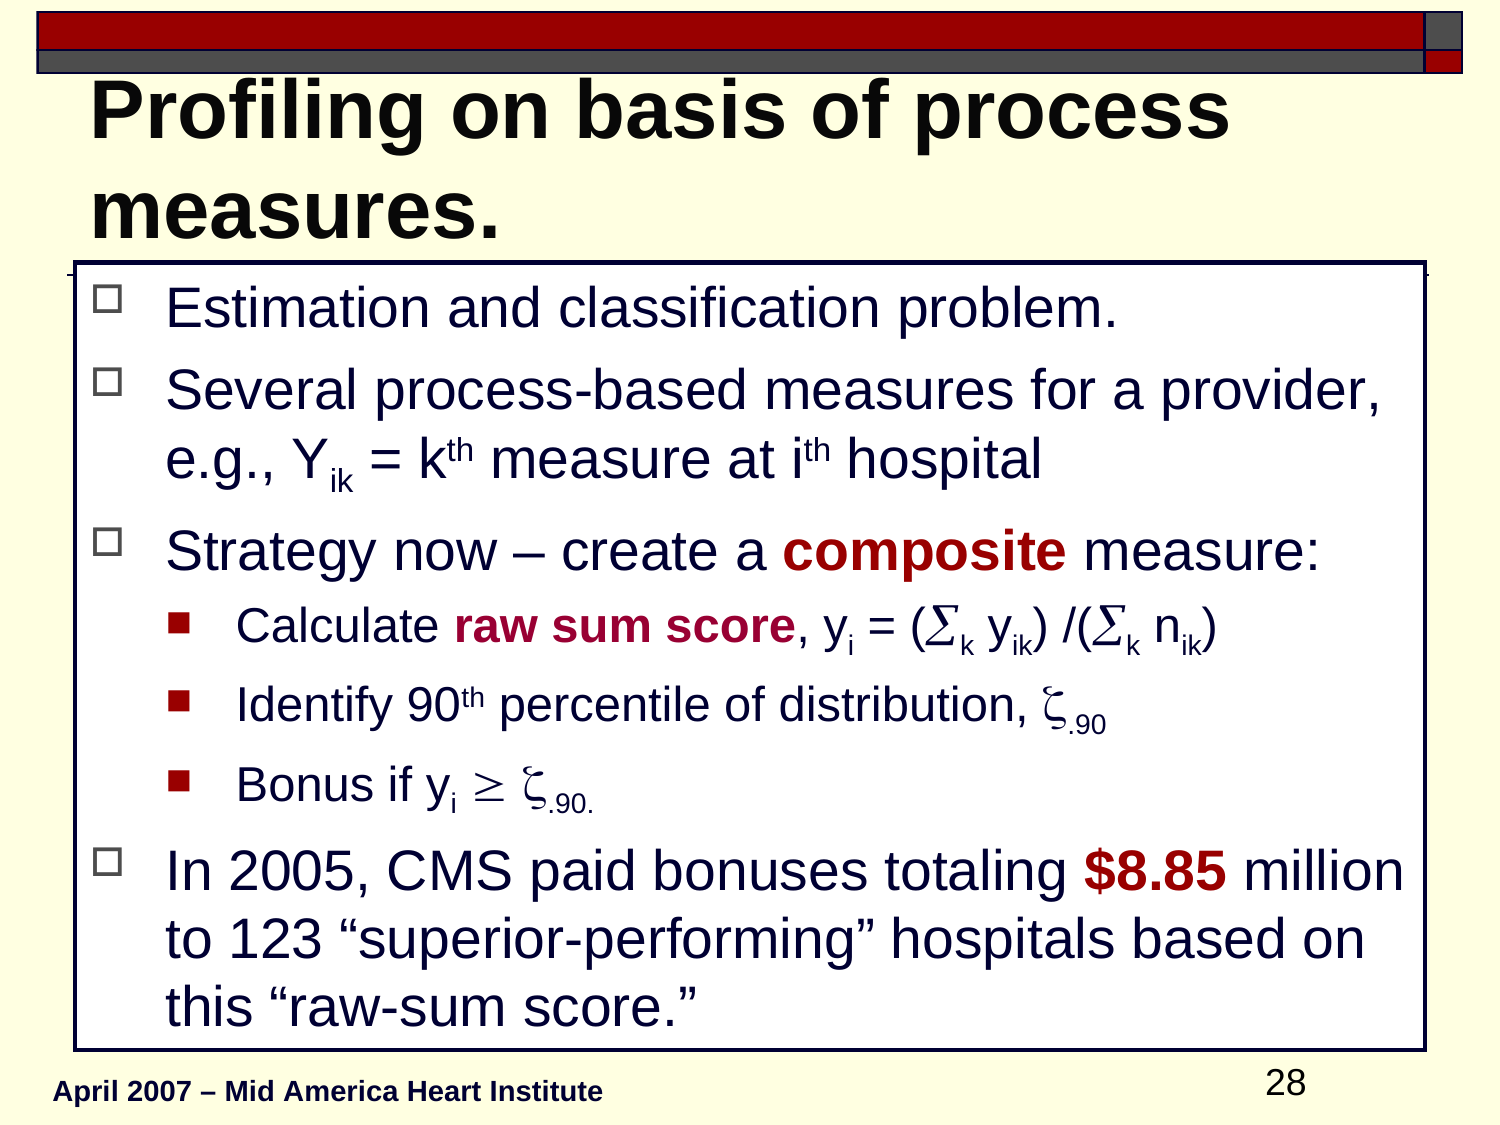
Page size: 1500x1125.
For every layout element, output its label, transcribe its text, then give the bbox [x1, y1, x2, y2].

title Profiling on basis of process measures. [75, 47, 1426, 260]
list Estimation and classification problem. Several process-based measures for a provider, e.g., Yik = kth measure at ith hospital Strategy now – create a composite measure: Calculate raw sum score, yi = (k yik) /(k nik) Identify 90th percentile of distribution, .90 Bonus if yi  .90. In 2005, CMS paid bonuses totaling $8.85 million to 123 “superior-performing” hospitals based on this “raw-sum score.” [75, 262, 1426, 1050]
